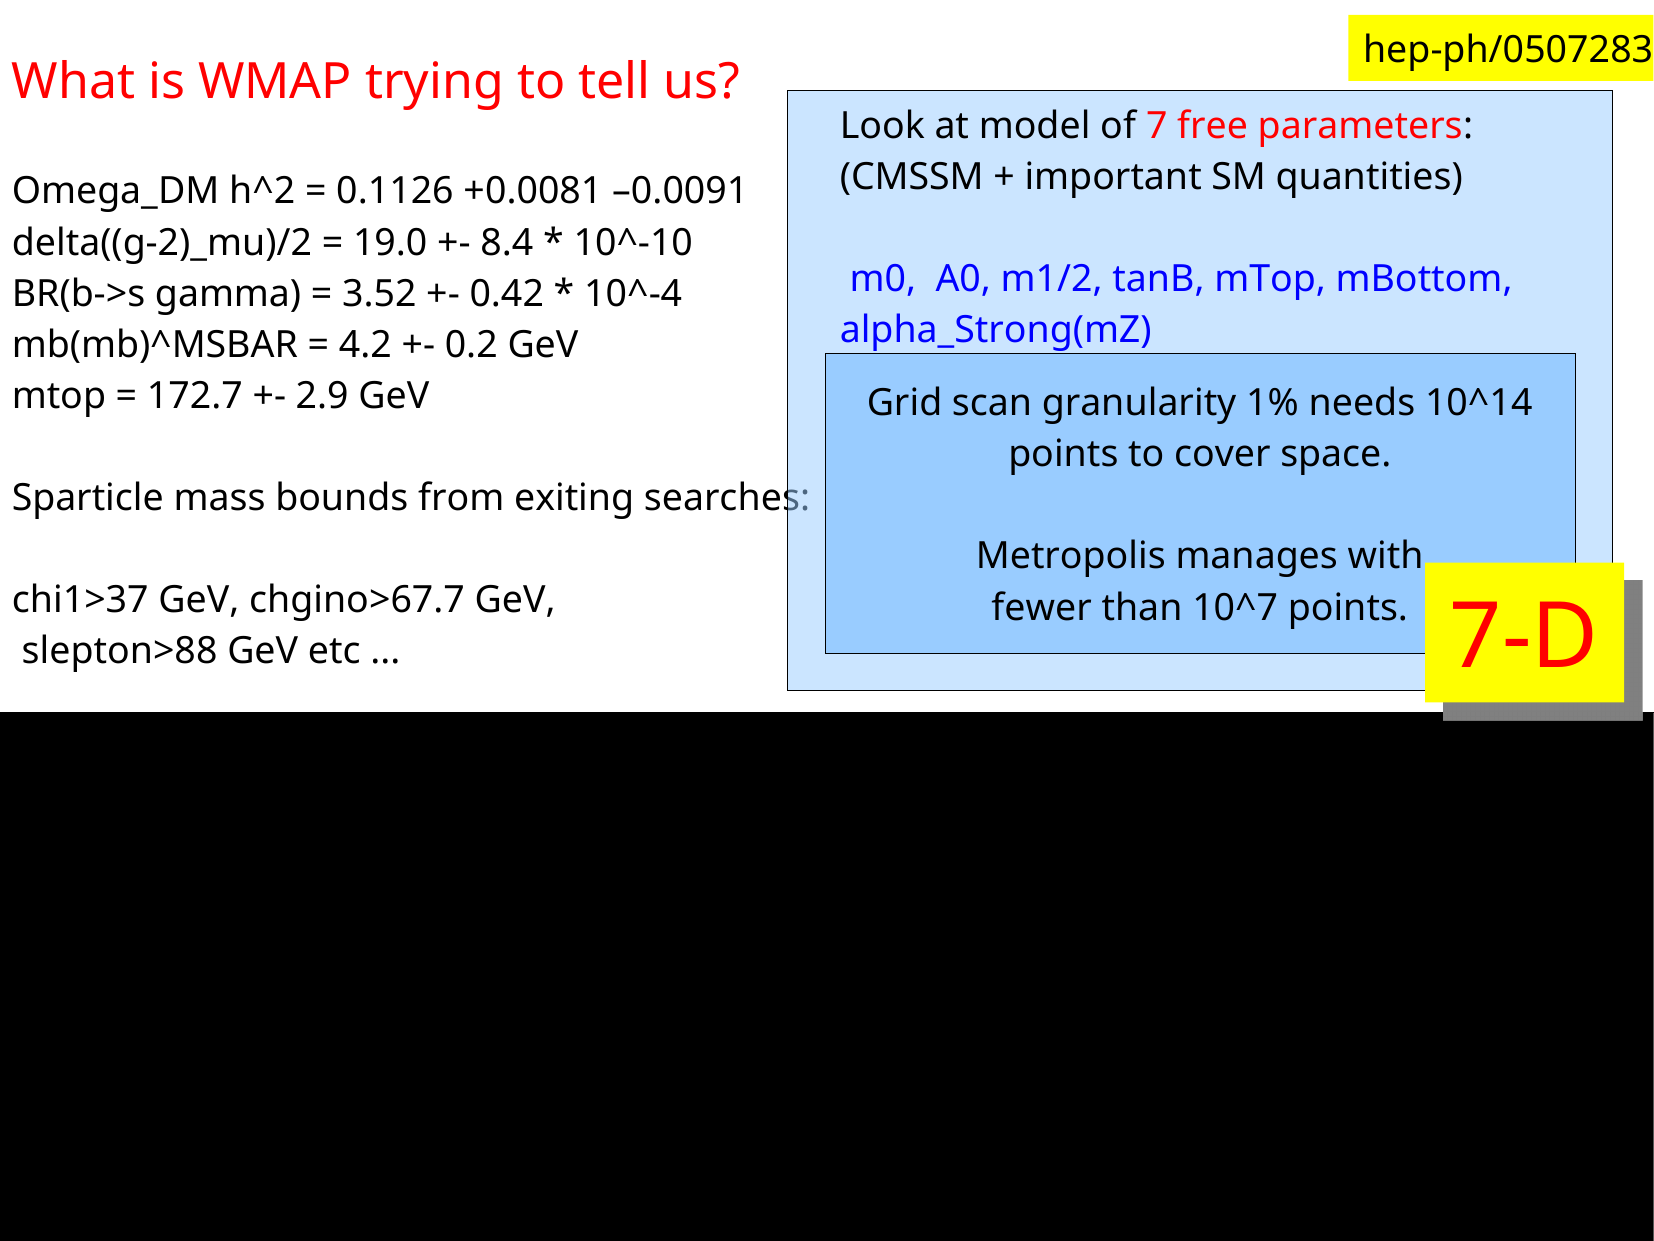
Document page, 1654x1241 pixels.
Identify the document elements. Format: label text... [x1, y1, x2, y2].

text_box Grid scan granularity 1% needs 10^14 points to cover space. Metropolis manages with fewer than 10^7 points. [825, 378, 1576, 654]
text_box Look at model of 7 free parameters: (CMSSM + important SM quantities) m0, A0, m1/2, tanB, mTop, mBottom, alpha_Strong(mZ) [825, 90, 1576, 378]
text_box 7-D [1425, 562, 1625, 689]
text_box hep-ph/0507283 [1348, 14, 1651, 76]
subtitle What is WMAP trying to tell us? Omega_DM h^2 = 0.1126 +0.0081 –0.0091 delta((g-2)_mu)/2 = 19.0 +- 8.4 * 10^-10 BR(b->s gamma) = 3.52 +- 0.42 * 10^-4 mb(mb)^MSBAR = 4.2 +- 0.2 GeV mtop = 172.7 +- 2.9 GeV Sparticle mass bounds from exiting searches: chi1>37 GeV, chgino>67.7 GeV, slepton>88 GeV etc ... [11, 6, 826, 713]
text_box [1576, 90, 1613, 562]
text_box [787, 90, 1425, 691]
